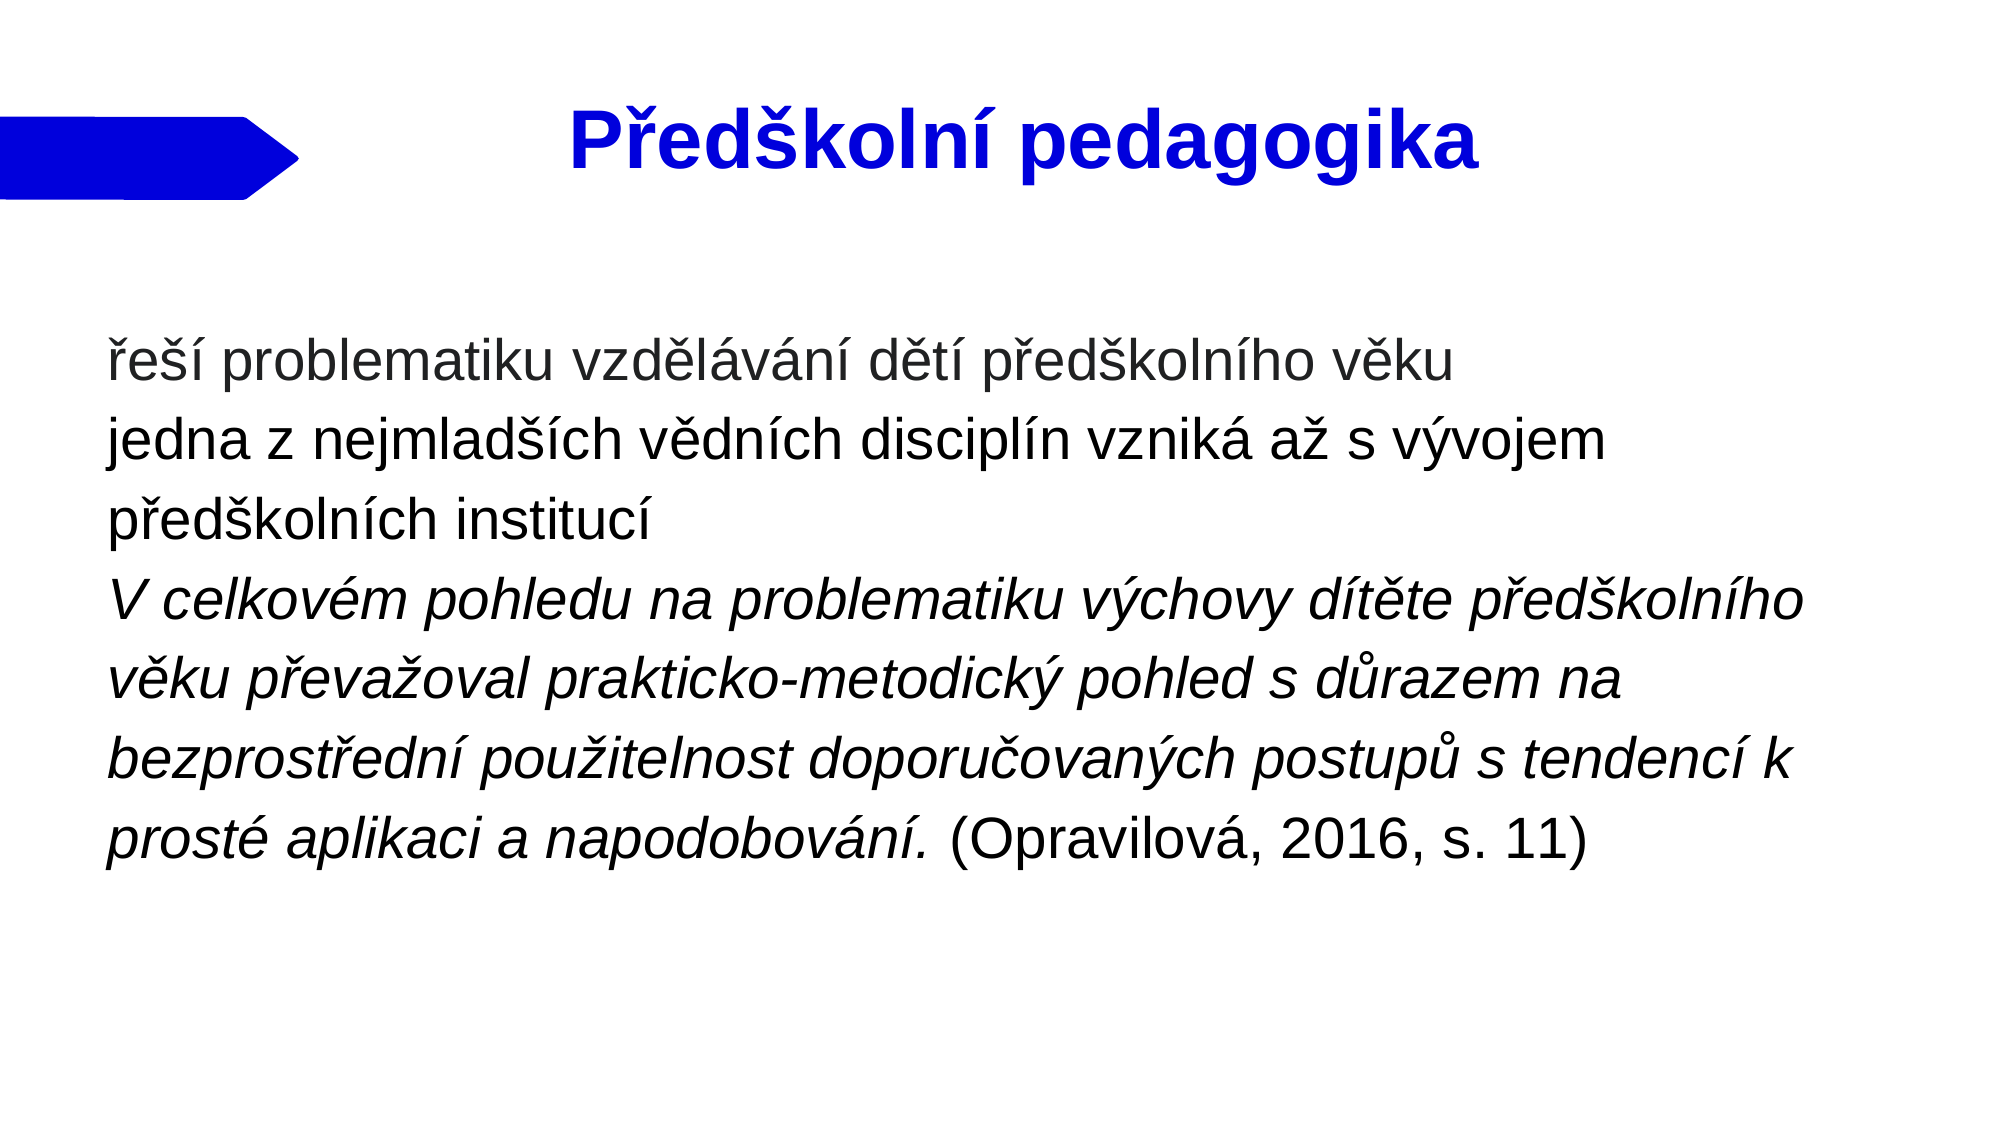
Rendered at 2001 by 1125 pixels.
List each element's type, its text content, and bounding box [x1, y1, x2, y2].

title Předškolní pedagogika [568, 102, 1651, 312]
list řeší problematiku vzdělávání dětí předškolního věku jedna z nejmladších vědních disciplín vzniká až s vývojem předškolních institucí V celkovém pohledu na problematiku výchovy dítěte předškolního věku převažoval prakticko-metodický pohled s důrazem na bezprostřední použitelnost doporučovaných postupů s tendencí k prosté aplikaci a napodobování. (Opravilová, 2016, s. 11) [108, 312, 1876, 938]
